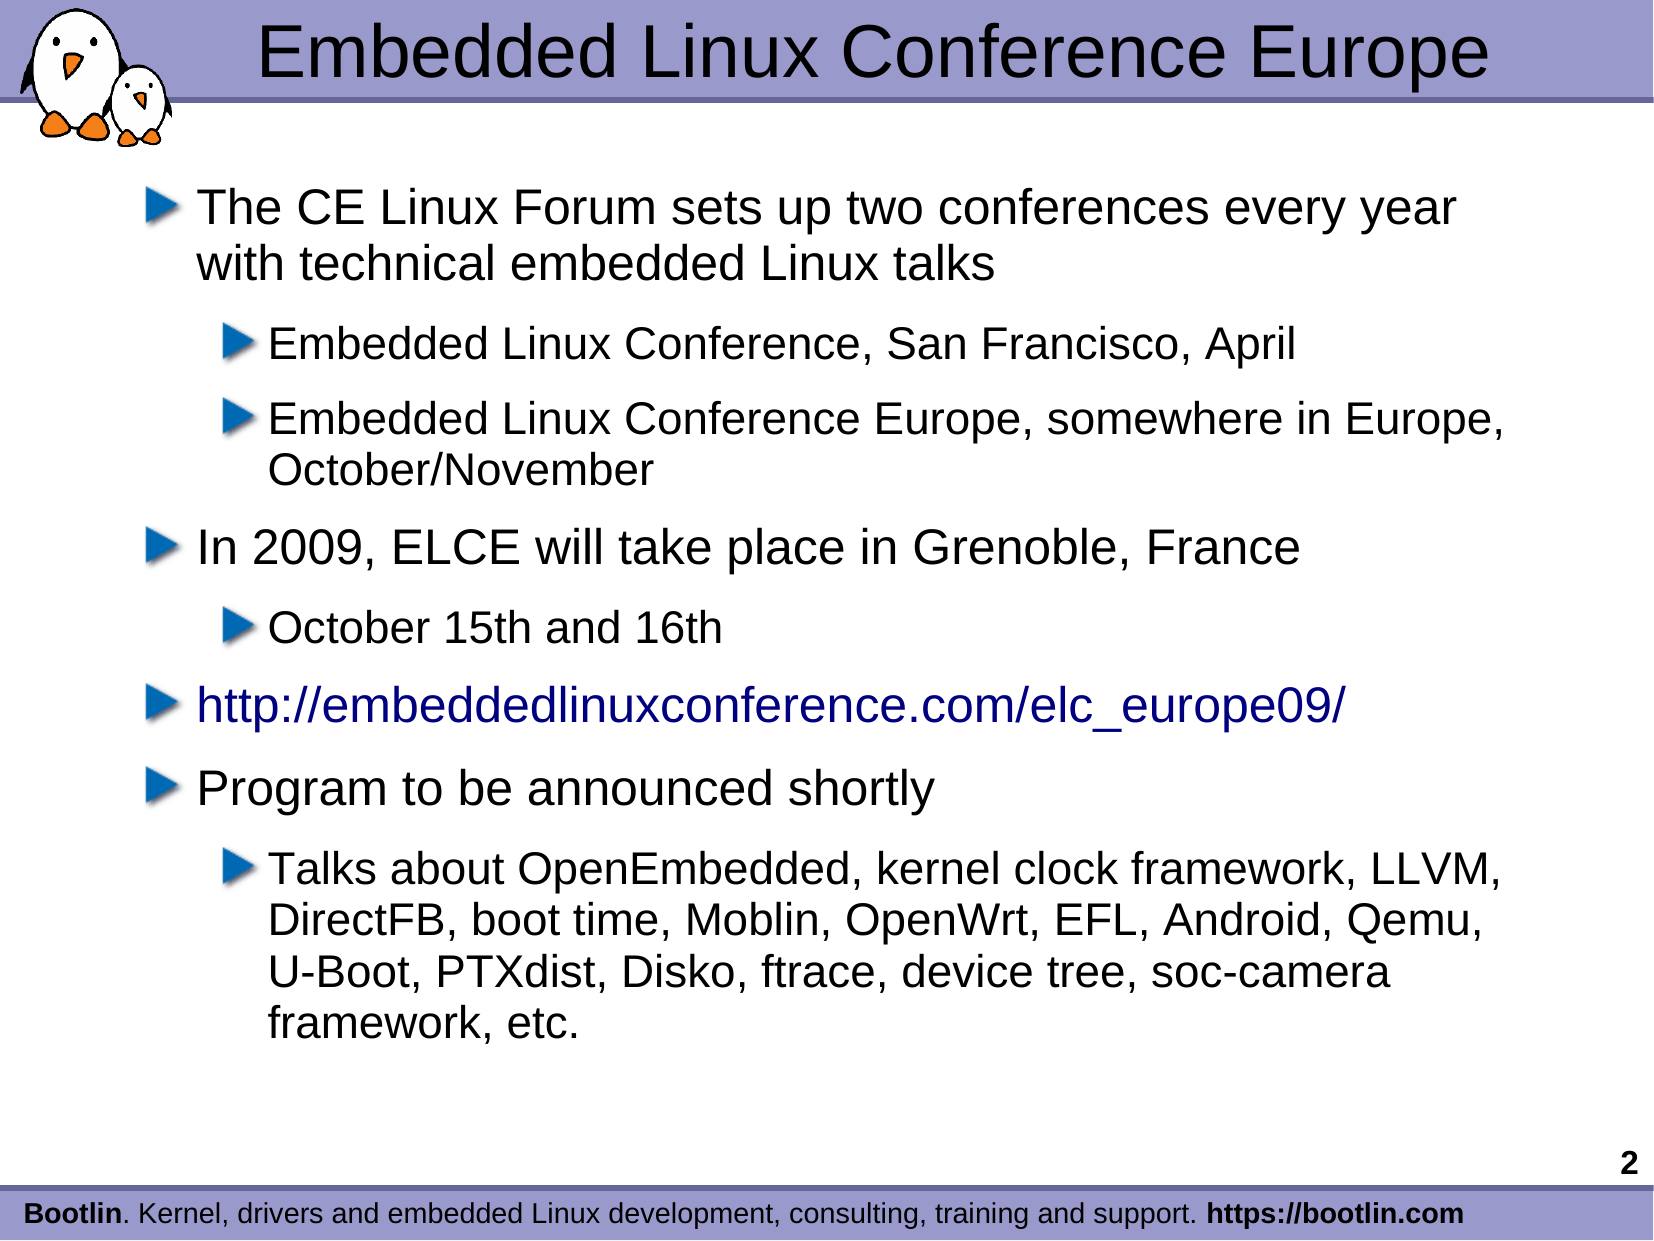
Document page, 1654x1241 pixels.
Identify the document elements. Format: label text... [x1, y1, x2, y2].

picture [20, 8, 172, 147]
list The CE Linux Forum sets up two conferences every year with technical embedded Linux talks Embedded Linux Conference, San Francisco, April Embedded Linux Conference Europe, somewhere in Europe, October/November In 2009, ELCE will take place in Grenoble, France October 15th and 16th http://embeddedlinuxconference.com/elc_europe09/ Program to be announced shortly Talks about OpenEmbedded, kernel clock framework, LLVM, DirectFB, boot time, Moblin, OpenWrt, EFL, Android, Qemu, U-Boot, PTXdist, Disko, ftrace, device tree, soc-camera framework, etc. [125, 179, 1538, 1126]
title Embedded Linux Conference Europe [197, 5, 1551, 97]
